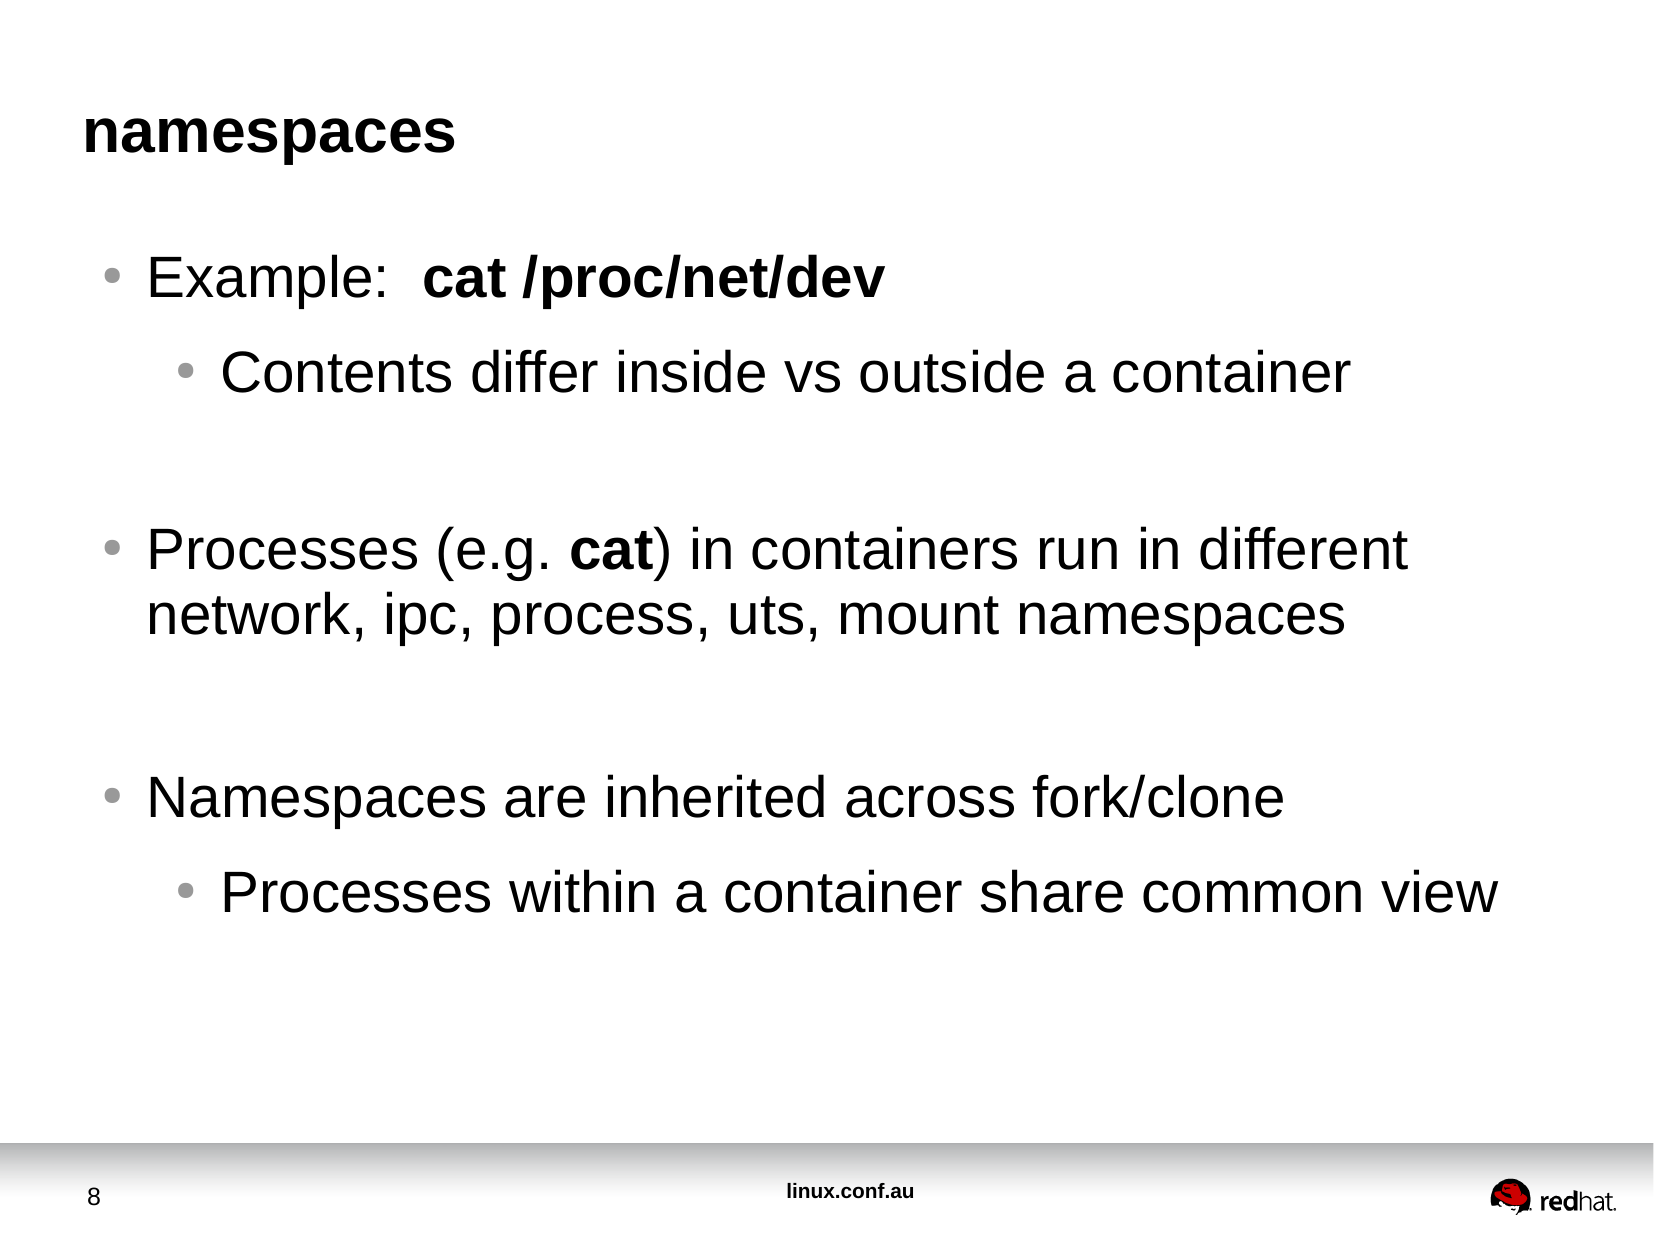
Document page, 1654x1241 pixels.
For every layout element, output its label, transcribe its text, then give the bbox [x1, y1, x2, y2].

title namespaces [82, 37, 1571, 226]
list Example: cat /proc/net/dev Contents differ inside vs outside a container Processes (e.g. cat) in containers run in different network, ipc, process, uts, mount namespaces Namespaces are inherited across fork/clone Processes within a container share common view [86, 244, 1576, 1039]
picture [0, 1143, 1654, 1241]
